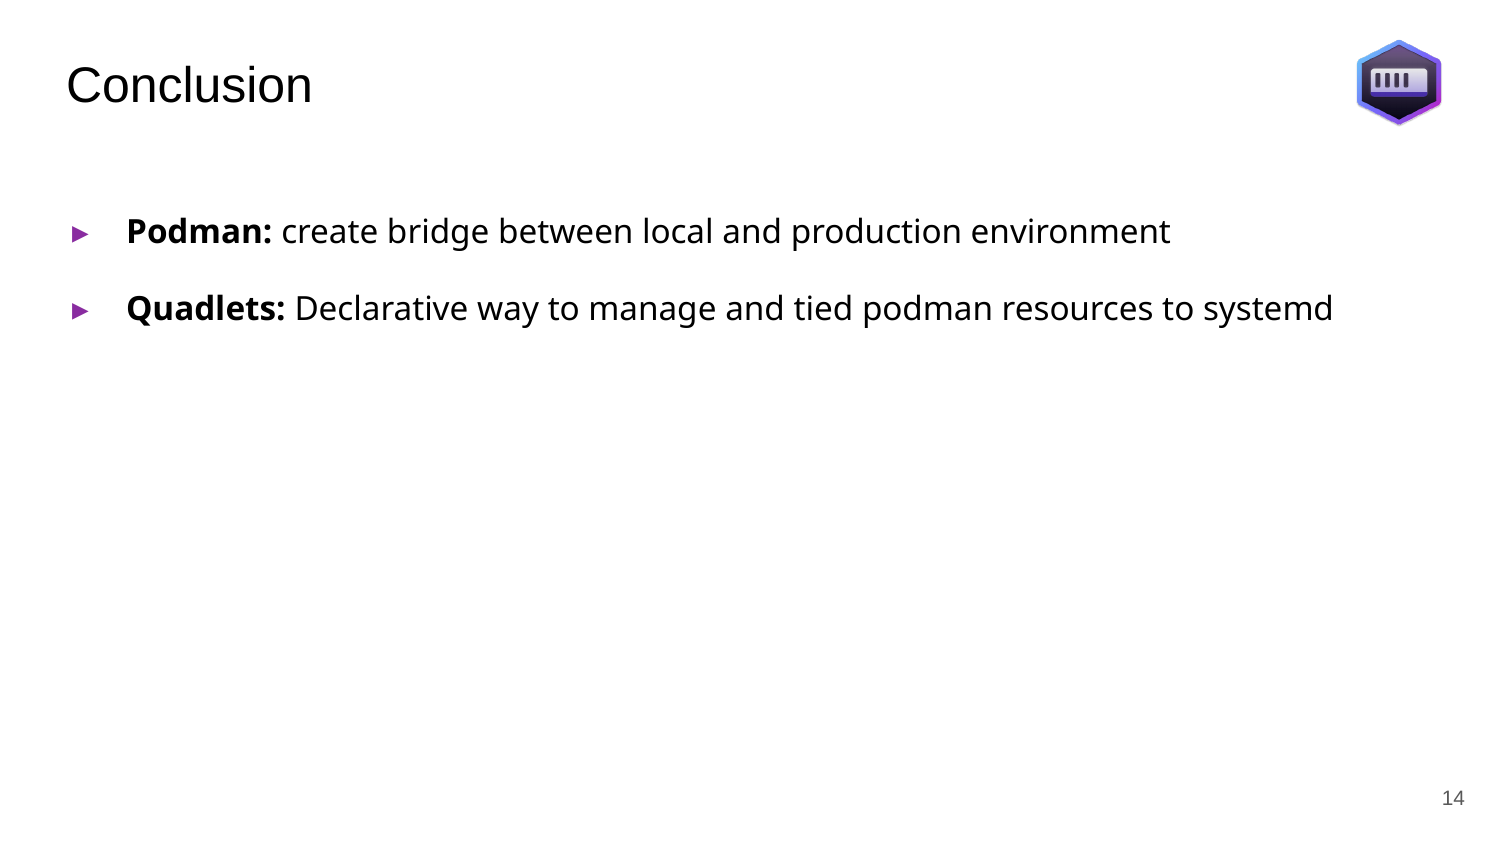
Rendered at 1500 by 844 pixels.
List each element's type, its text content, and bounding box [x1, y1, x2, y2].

picture [1348, 32, 1449, 134]
text_box Podman: create bridge between local and production environment Quadlets: Declarative way to manage and tied podman resources to systemd [51, 190, 1465, 751]
title Conclusion [51, 36, 1348, 130]
slide_number <number> [1389, 764, 1480, 830]
